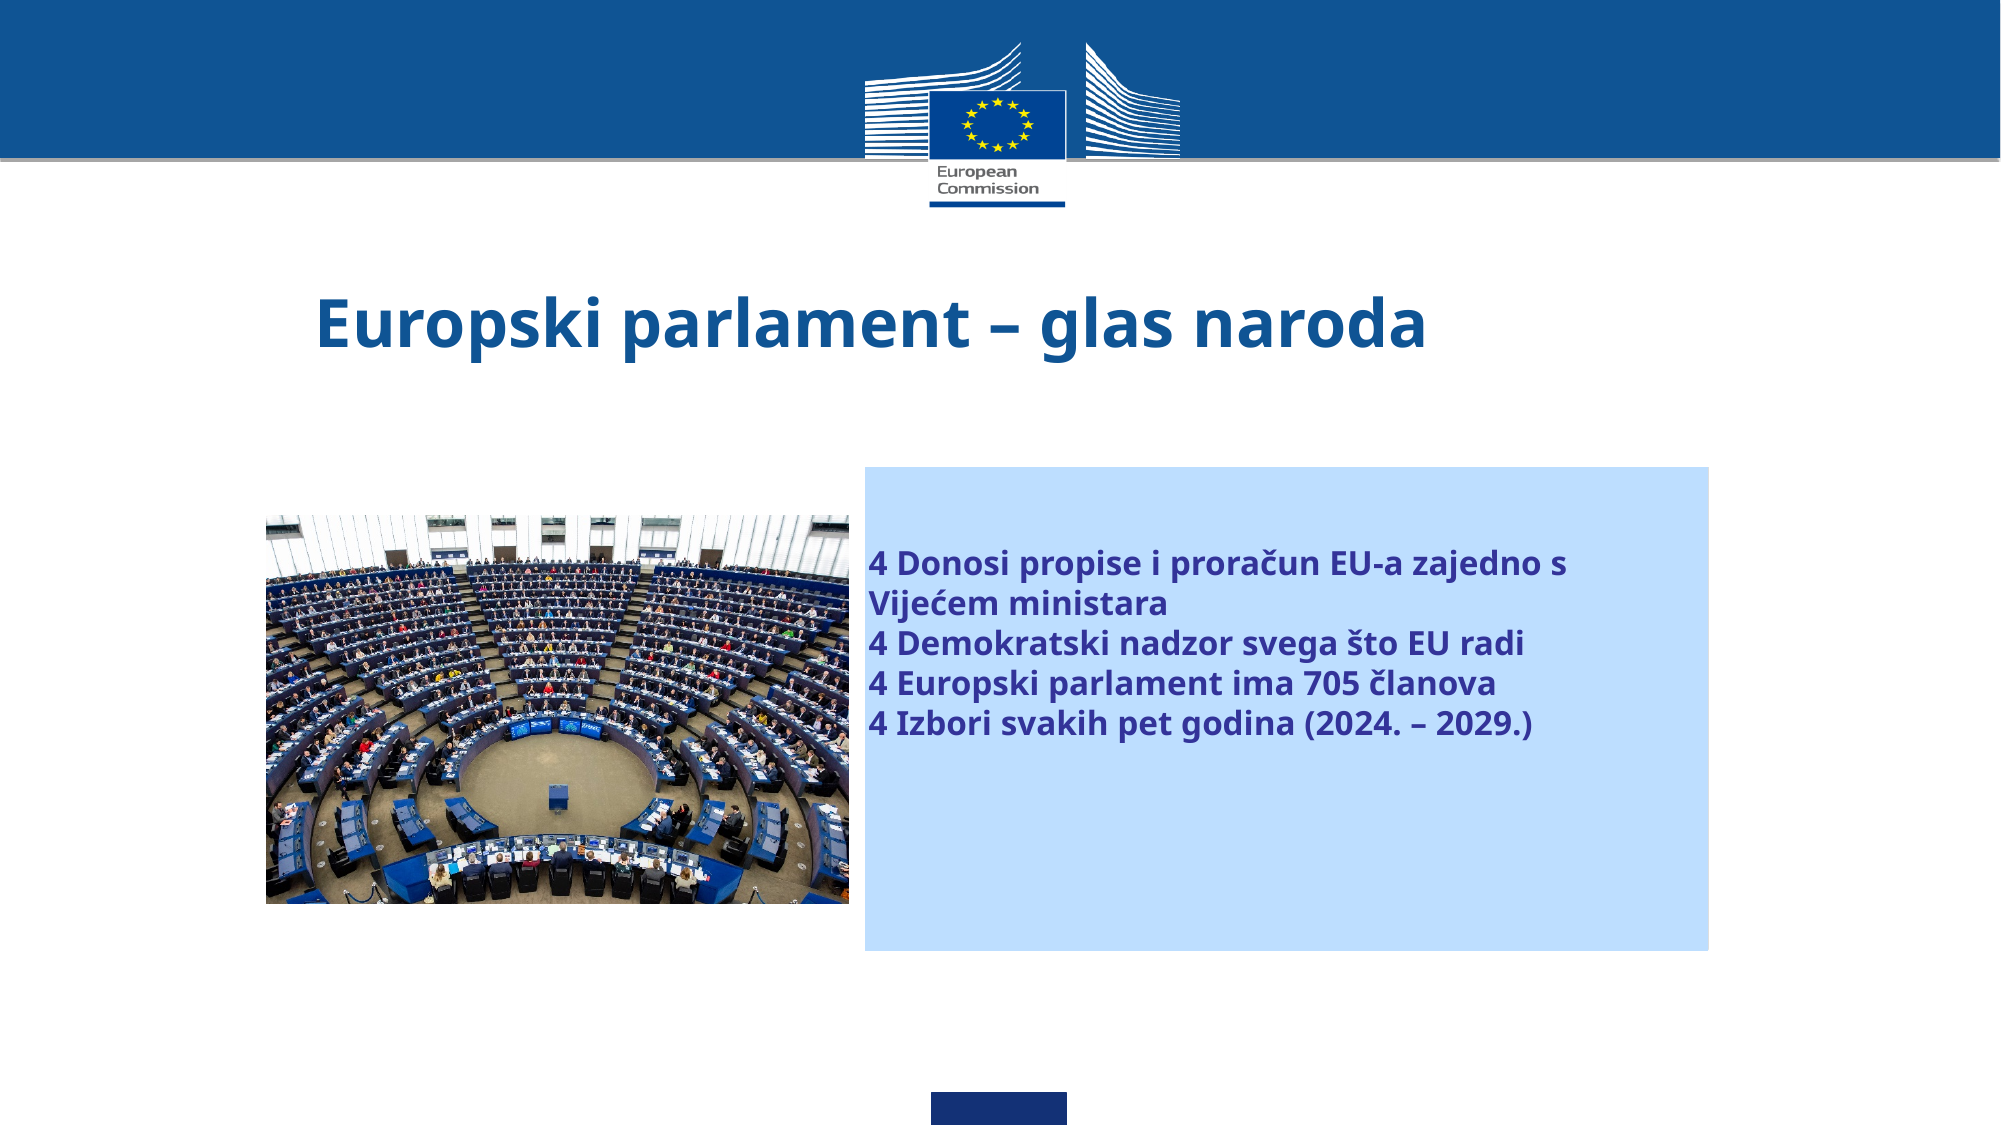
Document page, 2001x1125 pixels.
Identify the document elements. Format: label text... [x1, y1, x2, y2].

picture [266, 515, 849, 904]
text_box 4 Donosi propise i proračun EU-a zajedno s Vijećem ministara 4 Demokratski nadzor svega što EU radi 4 Europski parlament ima 705 članova 4 Izbori svakih pet godina (2024. – 2029.) [854, 329, 1719, 955]
text_box Europski parlament – glas naroda [299, 243, 1650, 398]
